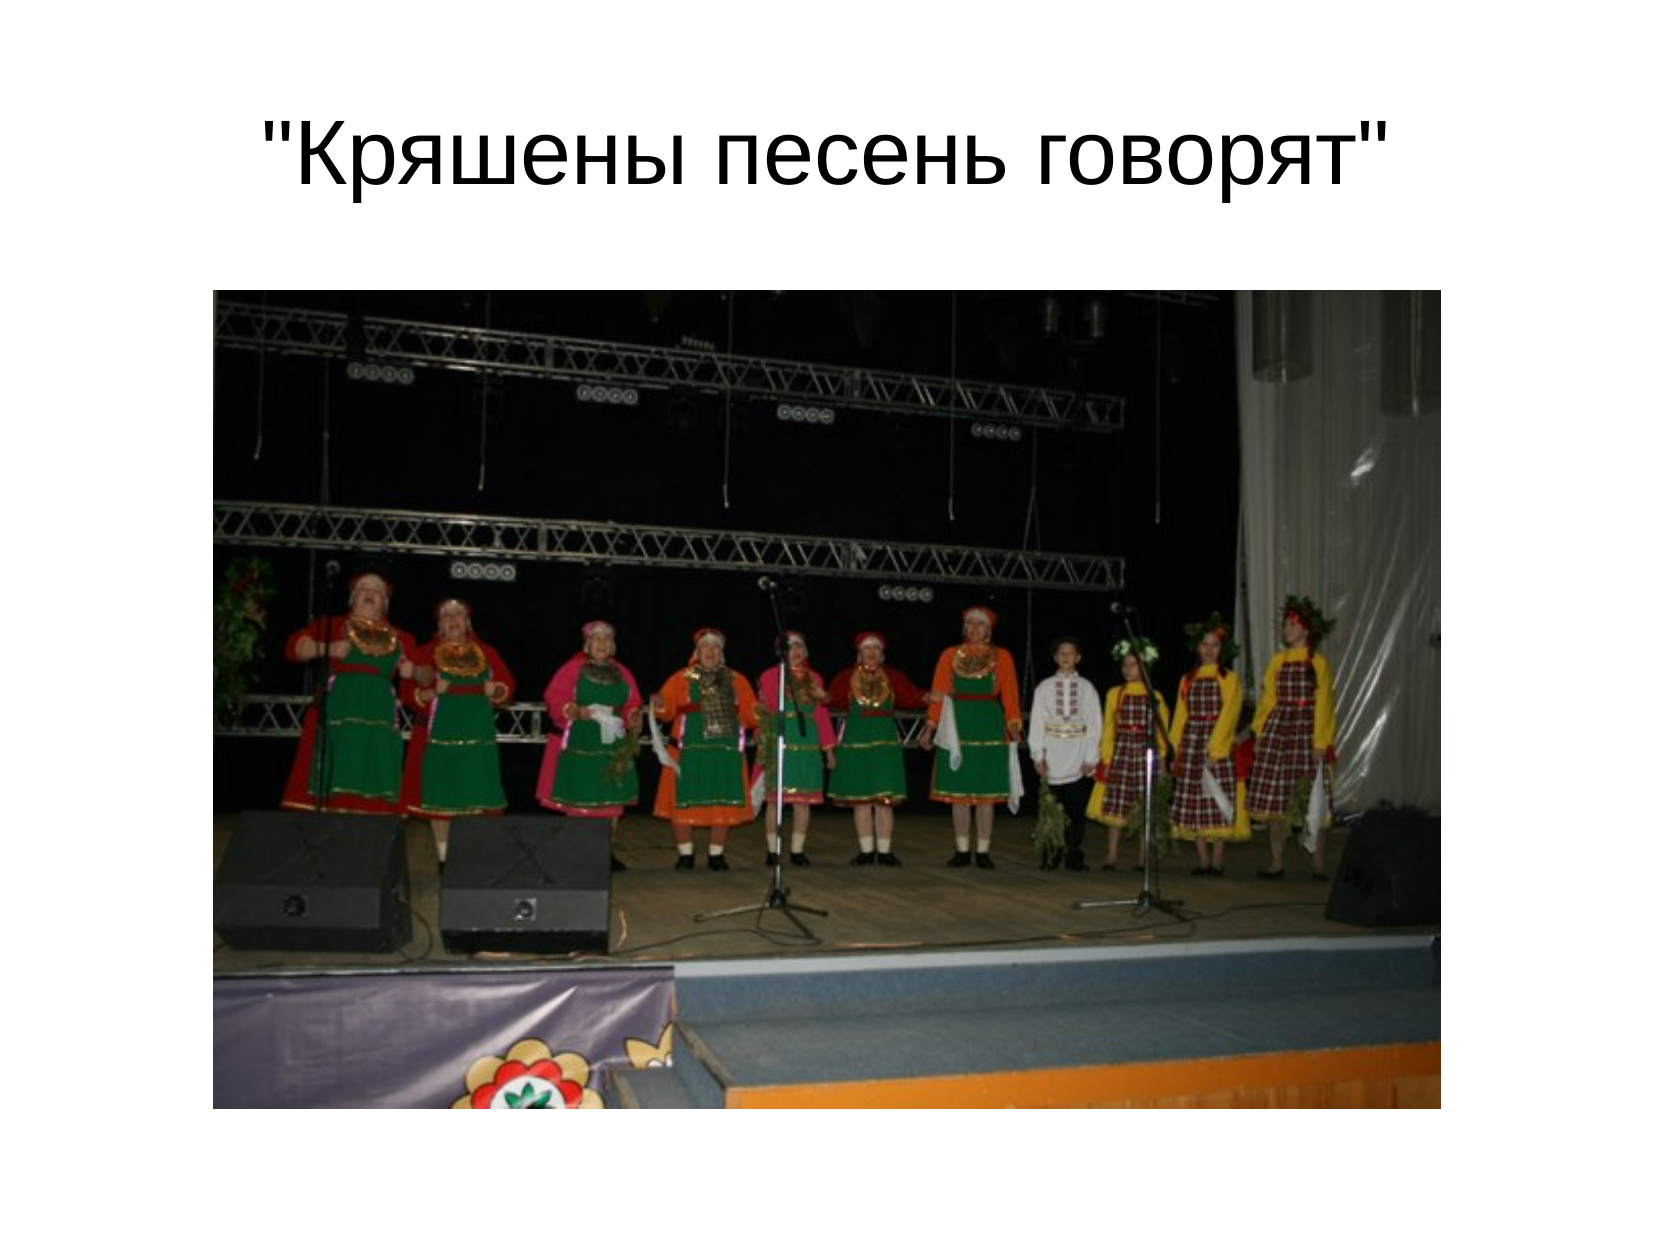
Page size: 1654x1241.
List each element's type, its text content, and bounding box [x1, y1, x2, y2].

picture [213, 290, 1441, 1109]
title "Кряшены песень говорят" [82, 49, 1571, 257]
